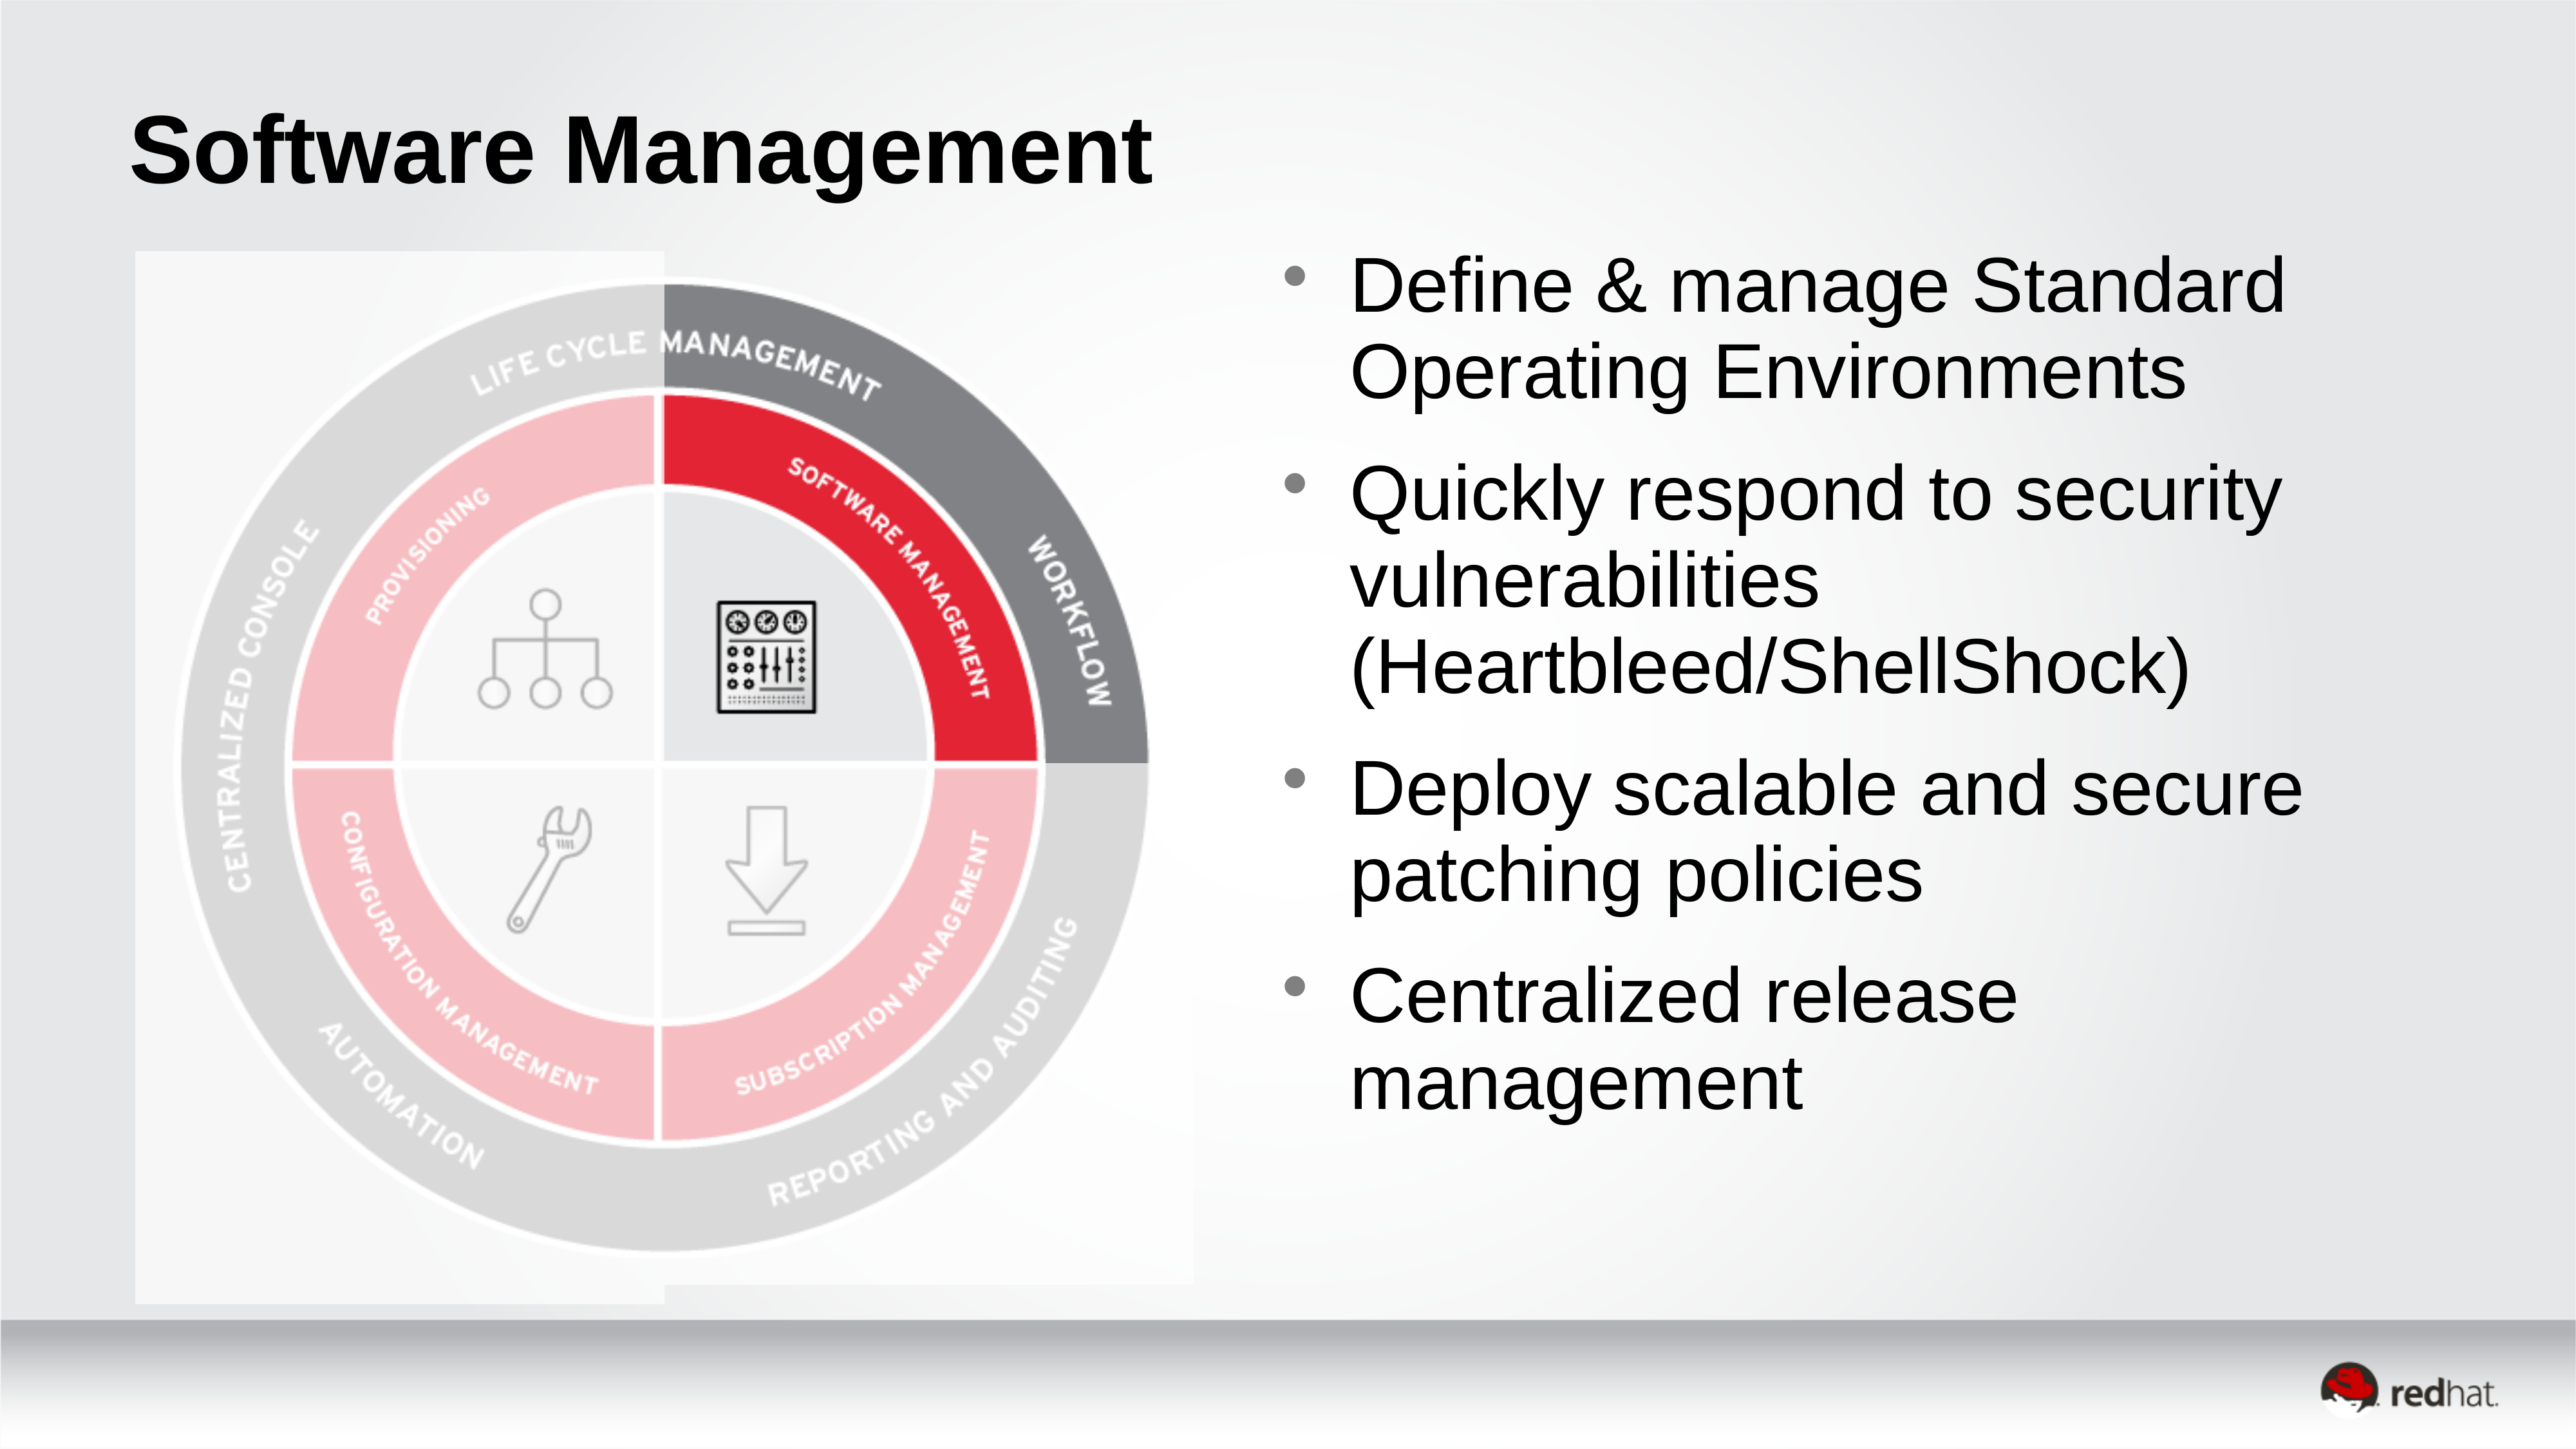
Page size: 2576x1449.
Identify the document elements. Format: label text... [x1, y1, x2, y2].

picture [0, 0, 2576, 1449]
list Define & manage Standard Operating Environments Quickly respond to security vulnerabilities (Heartbleed/ShellShock) Deploy scalable and secure patching policies Centralized release management [1519, 241, 2407, 1126]
text_box [135, 251, 1194, 1305]
title Software Management [129, 57, 2447, 242]
